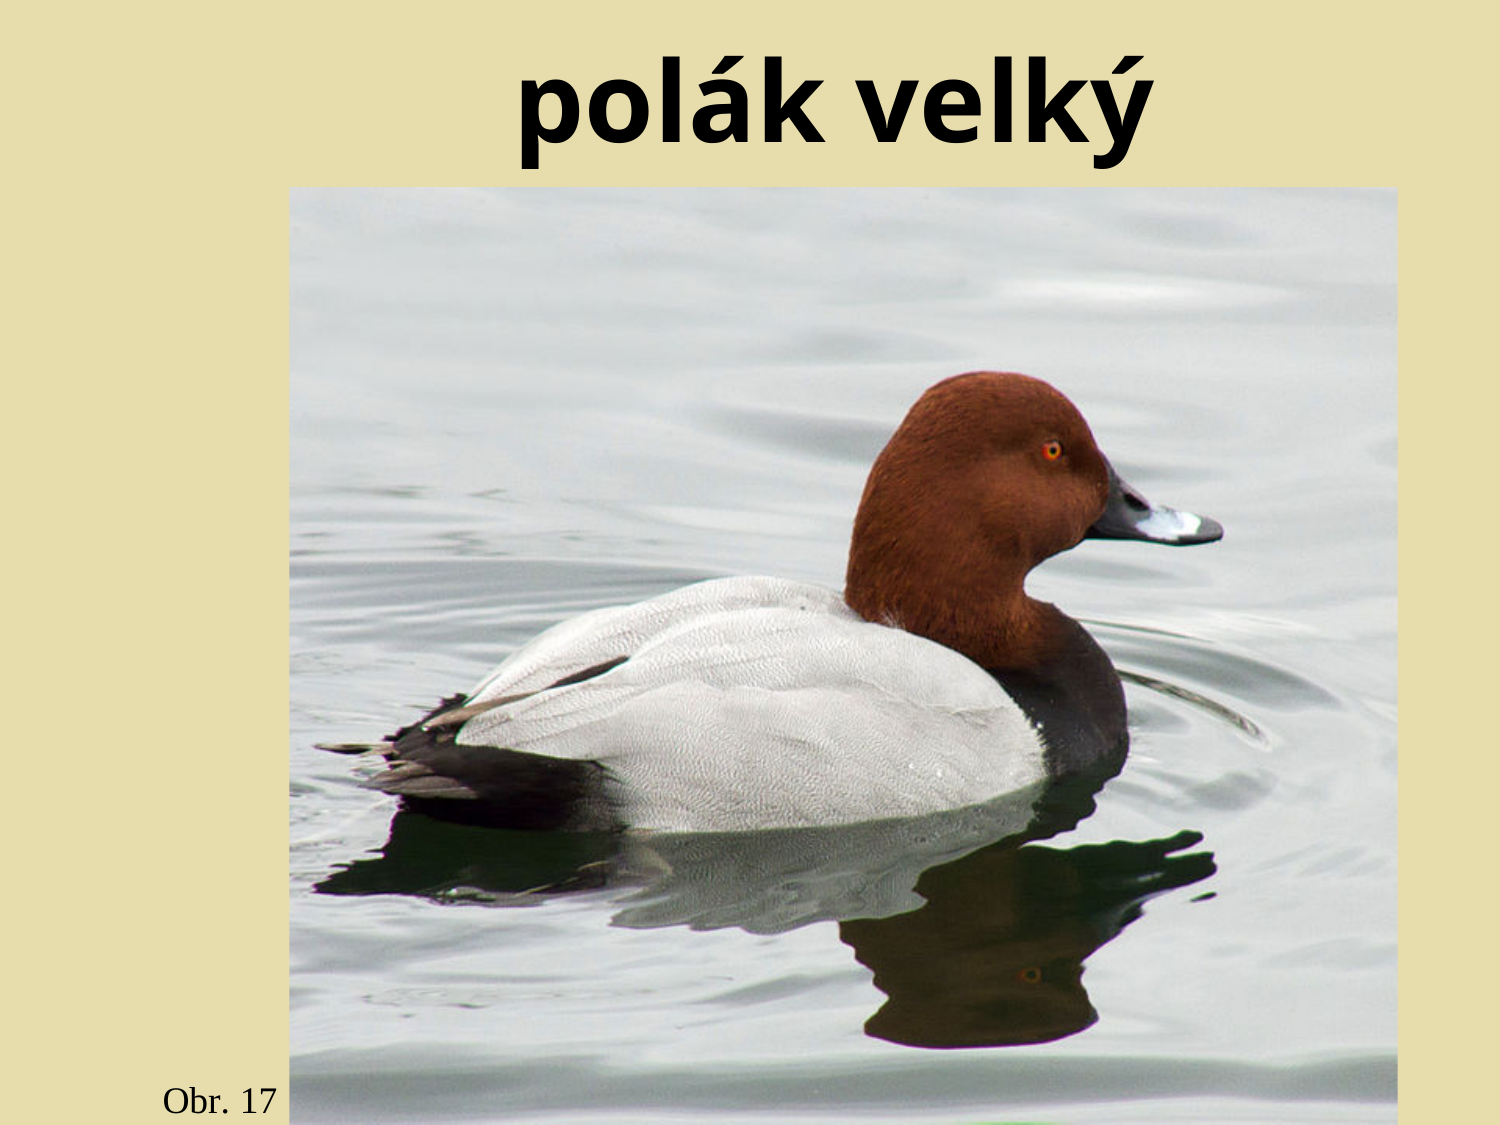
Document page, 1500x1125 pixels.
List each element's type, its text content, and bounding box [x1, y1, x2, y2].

text_box Obr. 17 [147, 1068, 302, 1125]
picture [289, 187, 1398, 1125]
title polák velký [194, 0, 1474, 173]
